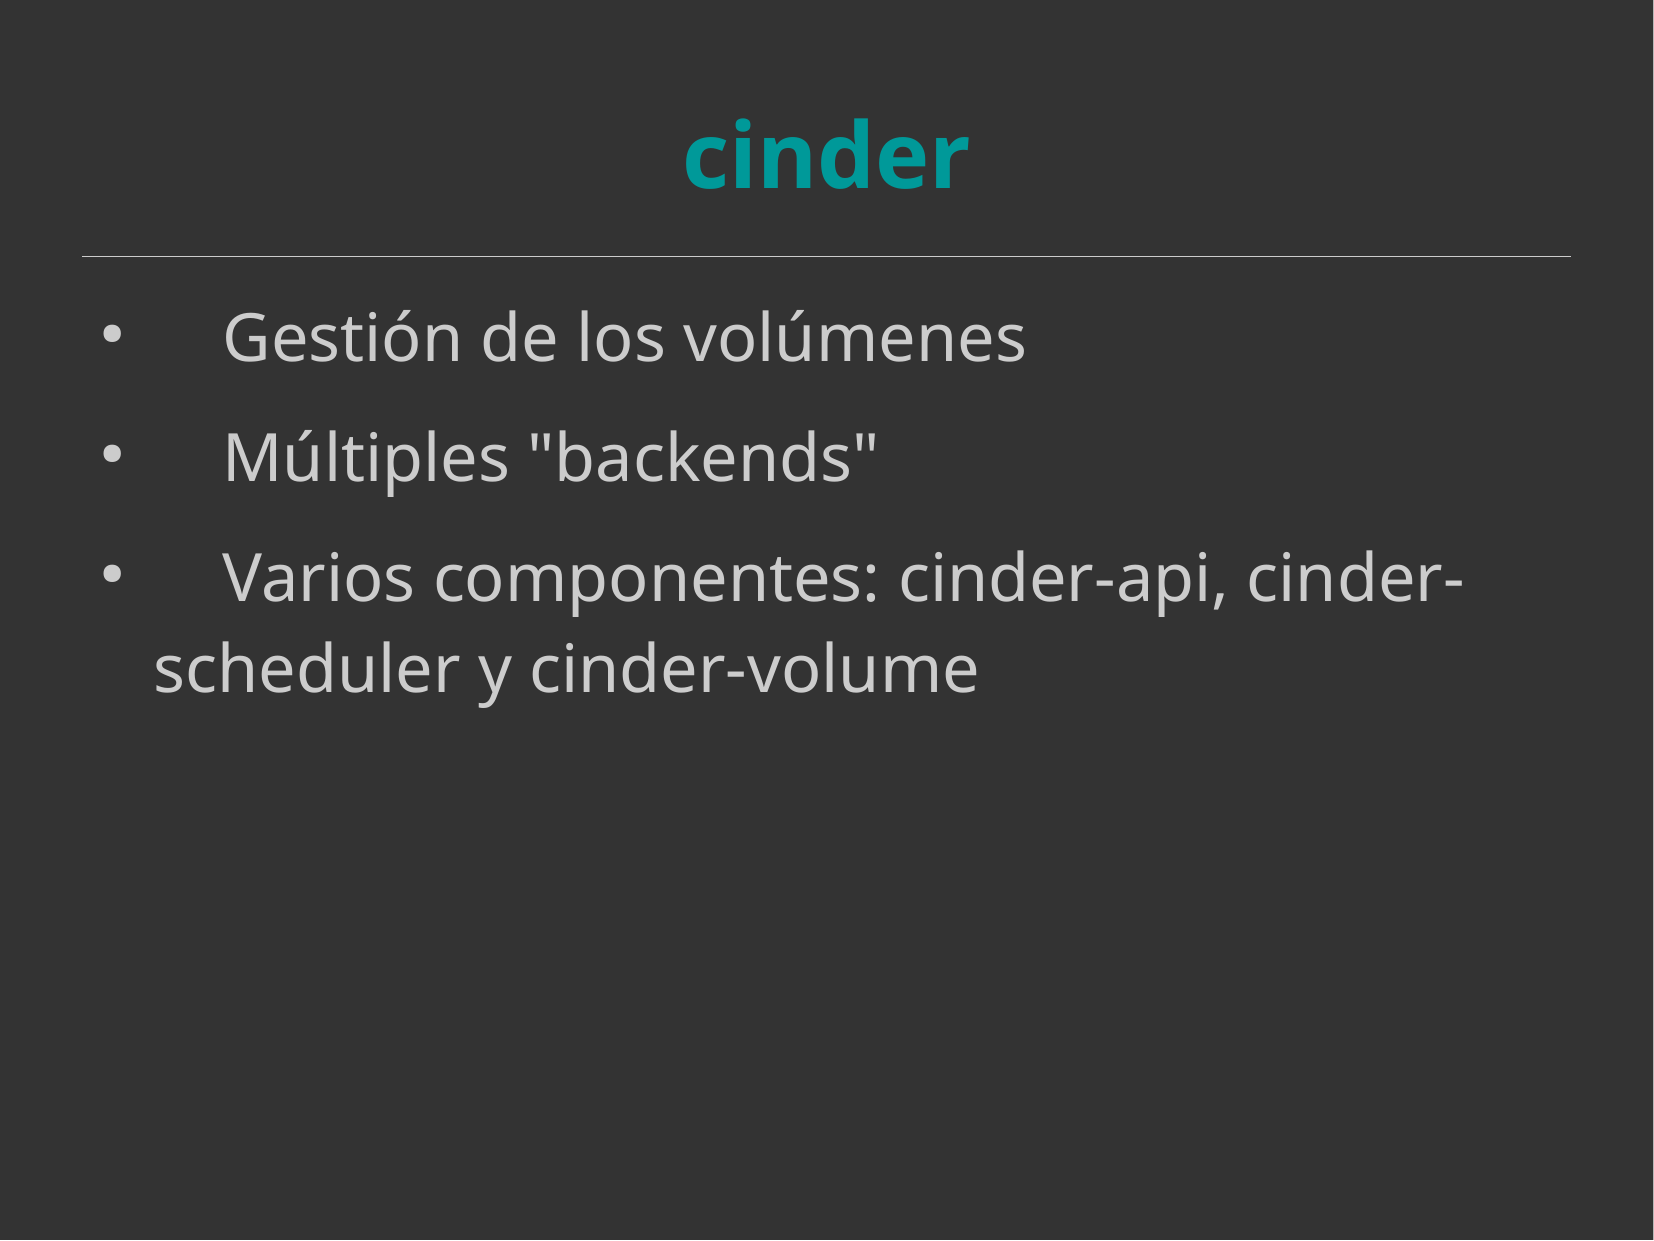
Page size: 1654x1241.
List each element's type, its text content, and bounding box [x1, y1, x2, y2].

list Gestión de los volúmenes Múltiples "backends" Varios componentes: cinder-api, cinder-scheduler y cinder-volume [82, 290, 1571, 1010]
title cinder [82, 49, 1571, 257]
